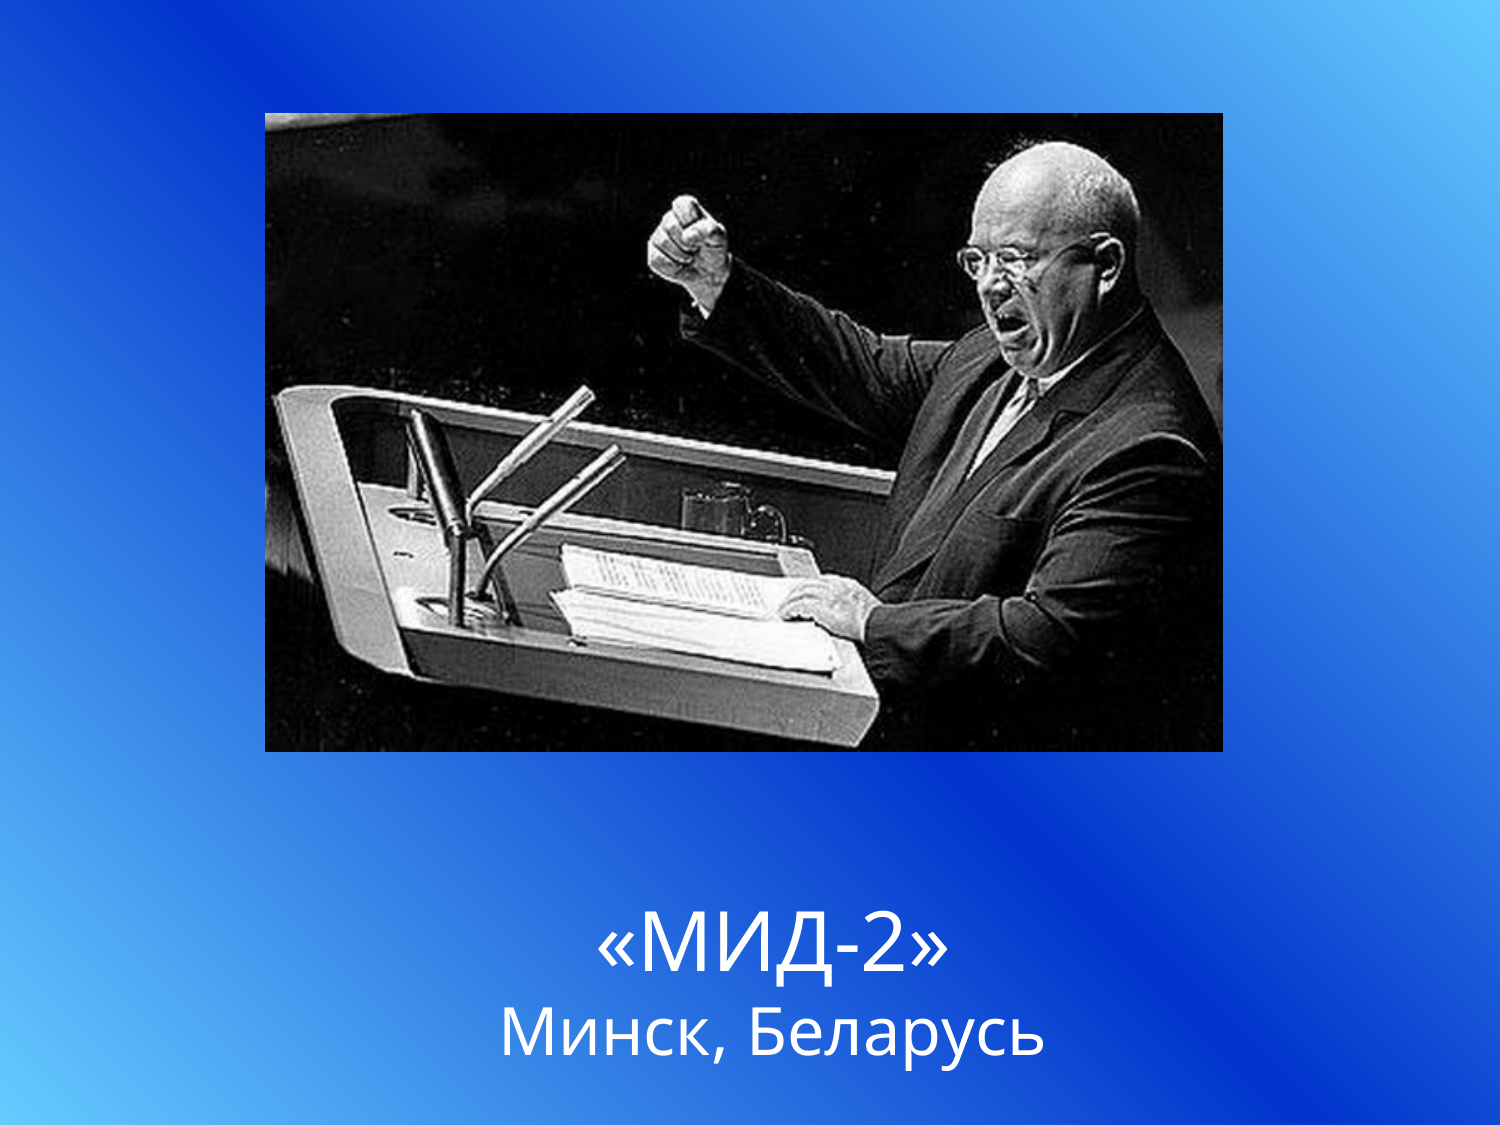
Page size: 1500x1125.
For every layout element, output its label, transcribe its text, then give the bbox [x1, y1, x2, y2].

text_box «МИД-2» Минск, Беларусь [135, 857, 1411, 1099]
picture [265, 113, 1223, 752]
